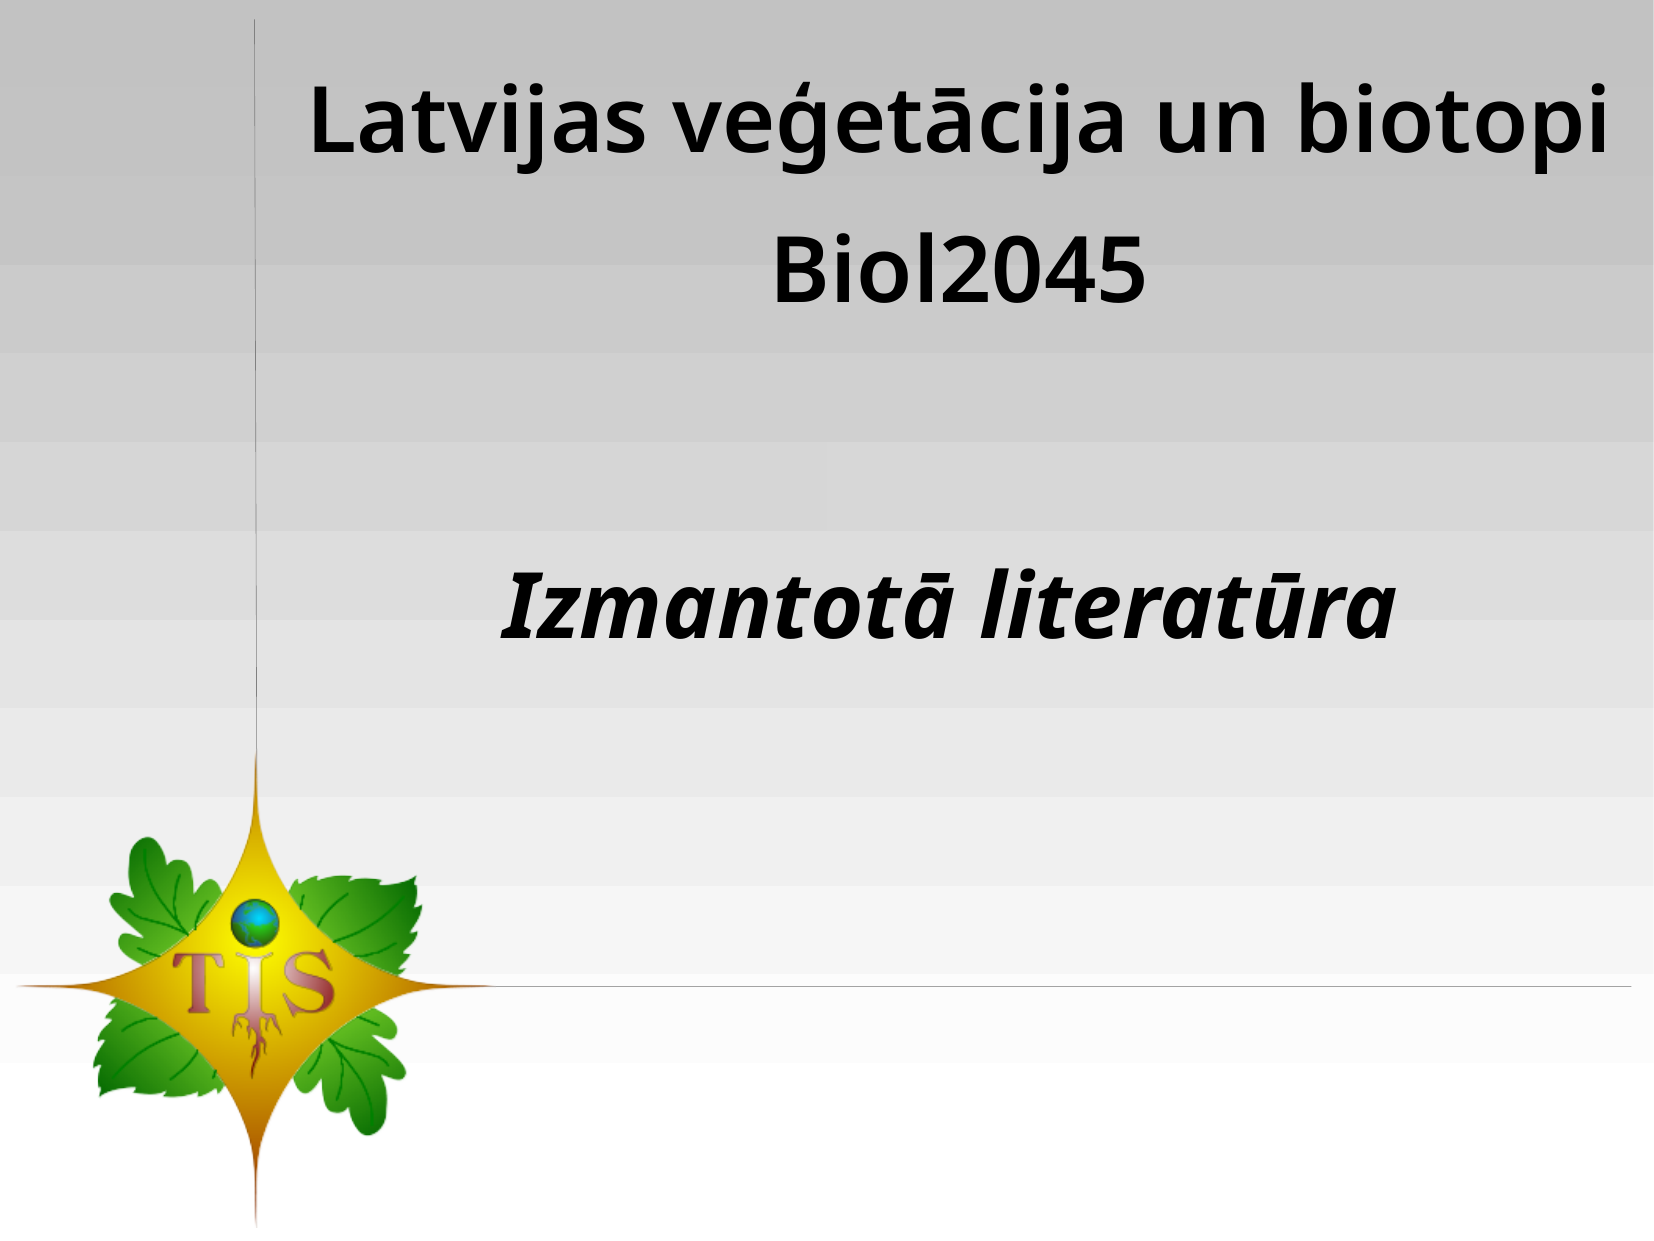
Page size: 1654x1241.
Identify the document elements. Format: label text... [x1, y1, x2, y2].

picture [0, 0, 1654, 1241]
title Izmantotā literatūra [295, 324, 1607, 857]
